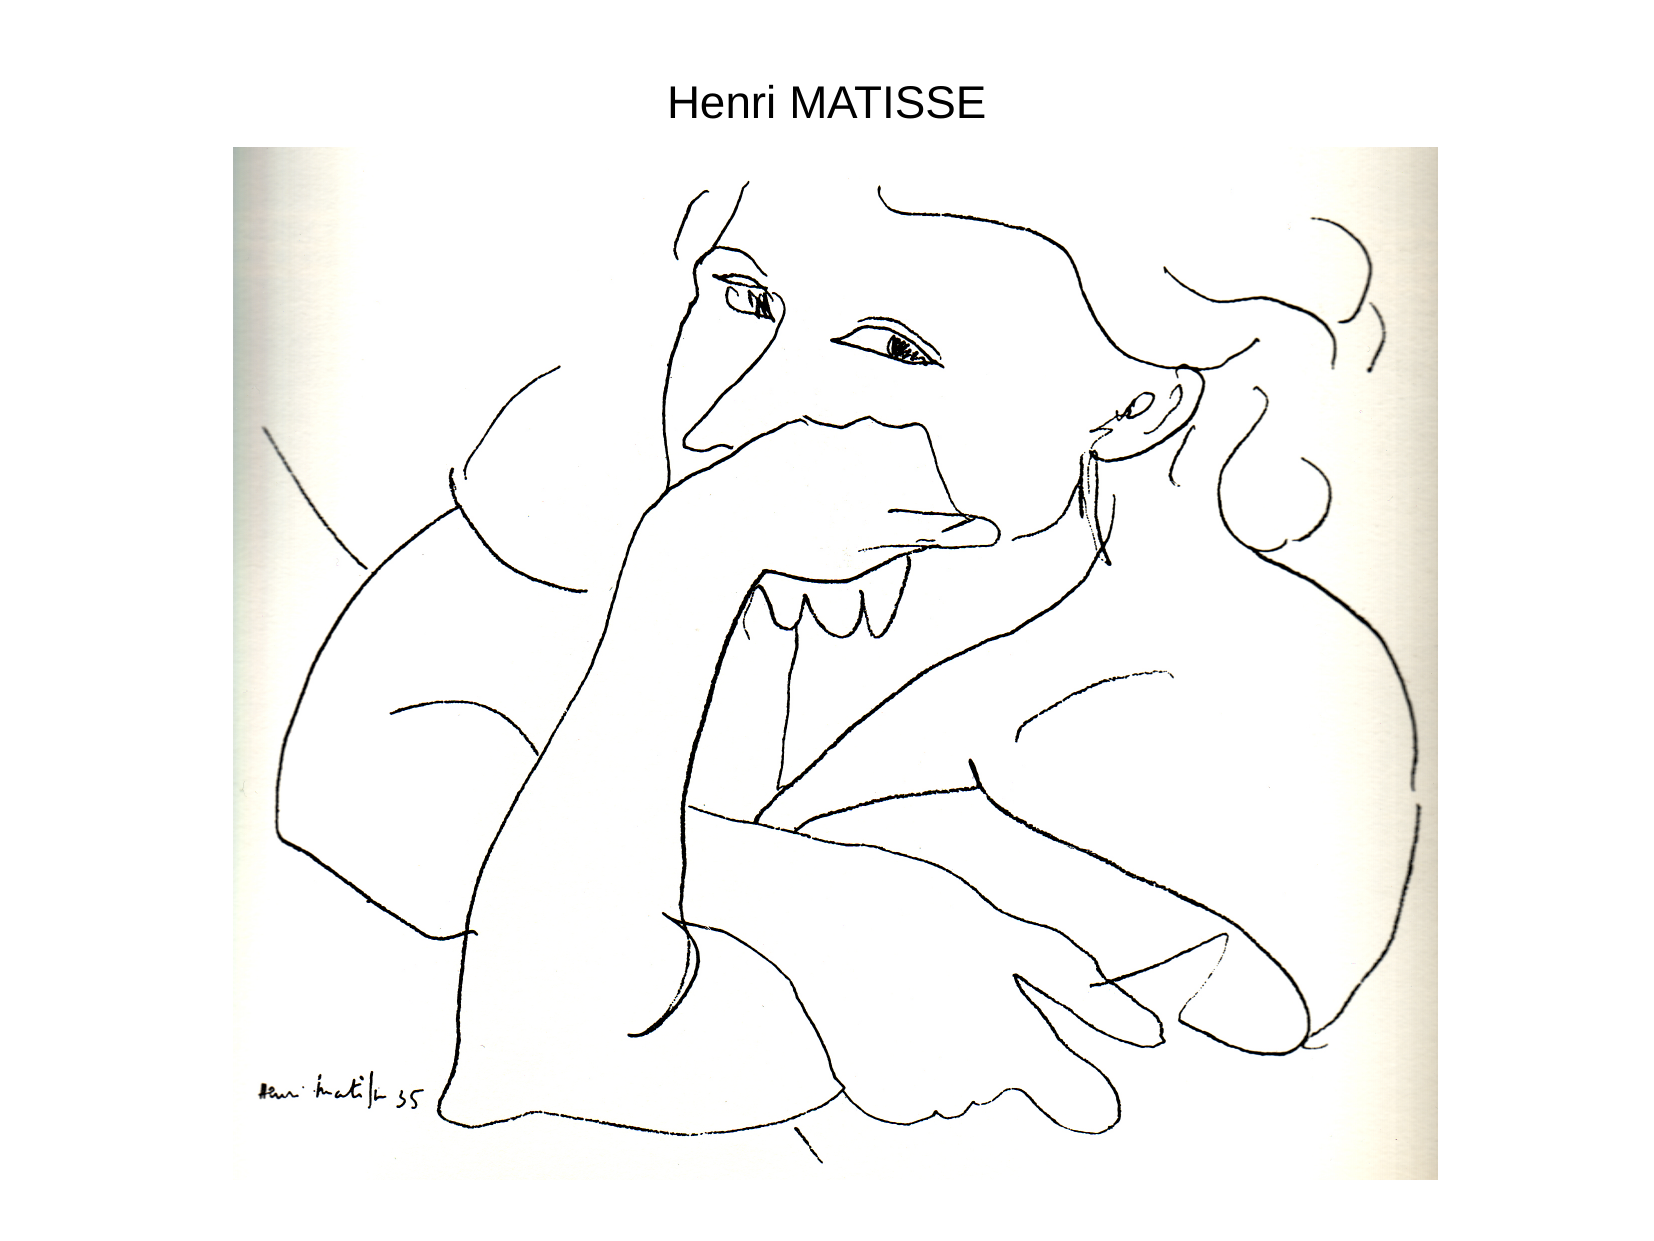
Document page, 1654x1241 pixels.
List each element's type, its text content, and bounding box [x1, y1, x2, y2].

picture [233, 147, 1438, 1180]
title Henri MATISSE [82, 56, 1571, 148]
